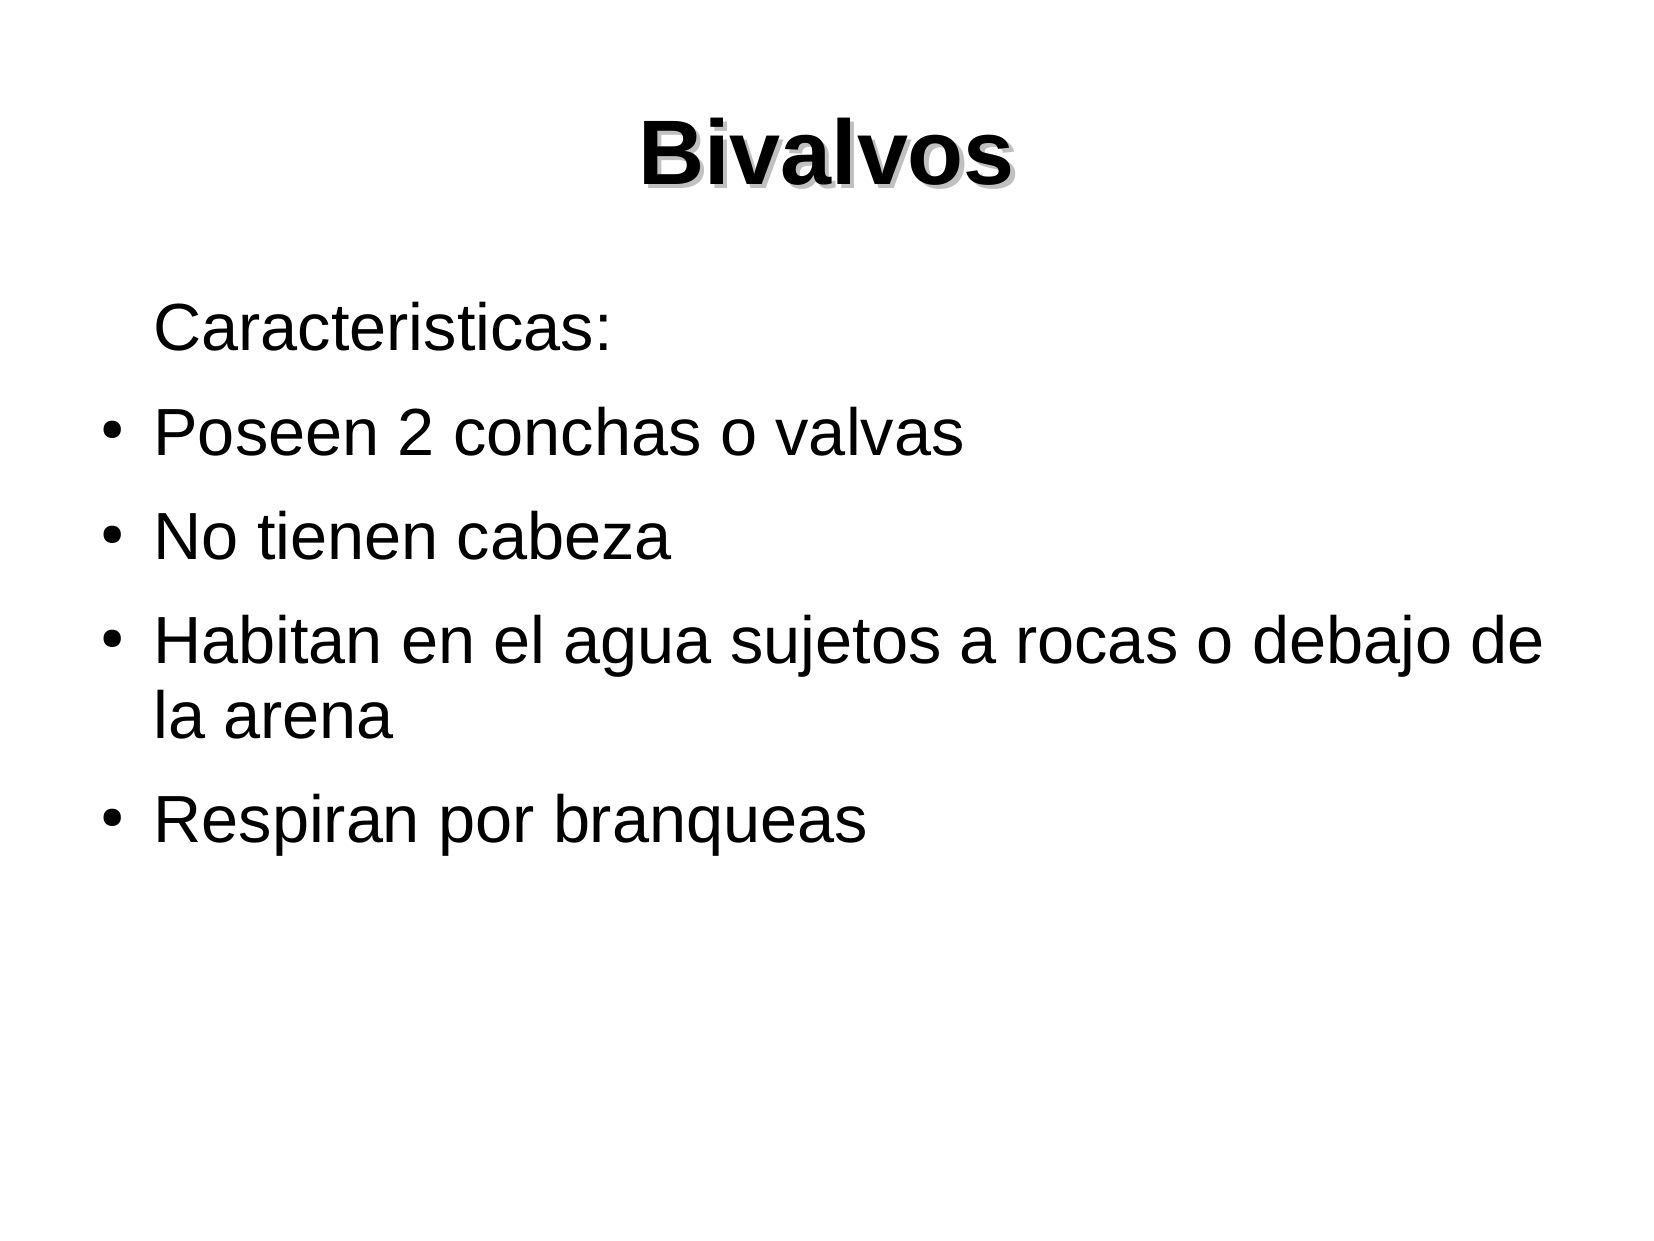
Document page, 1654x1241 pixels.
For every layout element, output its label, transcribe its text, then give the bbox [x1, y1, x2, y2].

list Caracteristicas: Poseen 2 conchas o valvas No tienen cabeza Habitan en el agua sujetos a rocas o debajo de la arena Respiran por branqueas [82, 290, 1571, 1010]
title Bivalvos [82, 49, 1571, 257]
